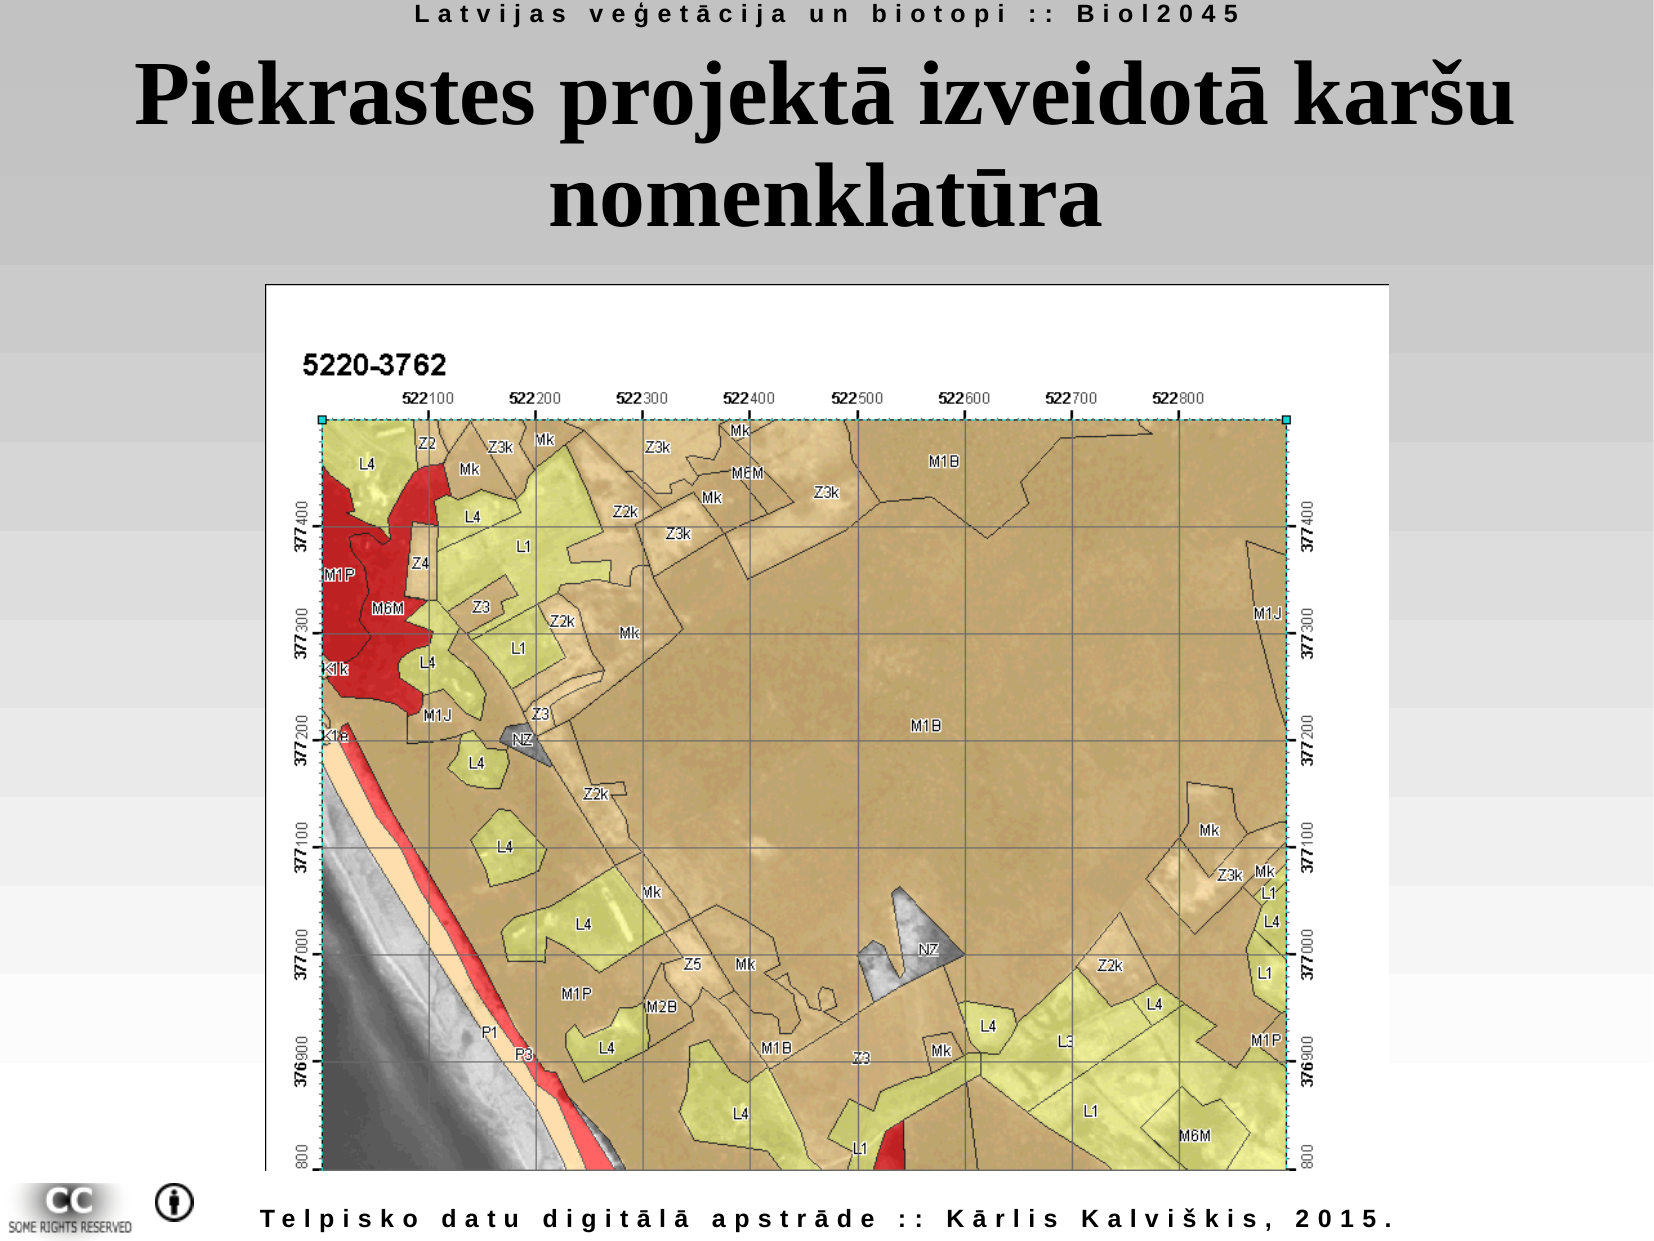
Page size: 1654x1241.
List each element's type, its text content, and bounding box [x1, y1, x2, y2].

picture [0, 284, 1654, 1241]
title Piekrastes projektā izveidotā karšu nomenklatūra [0, 1, 1654, 287]
